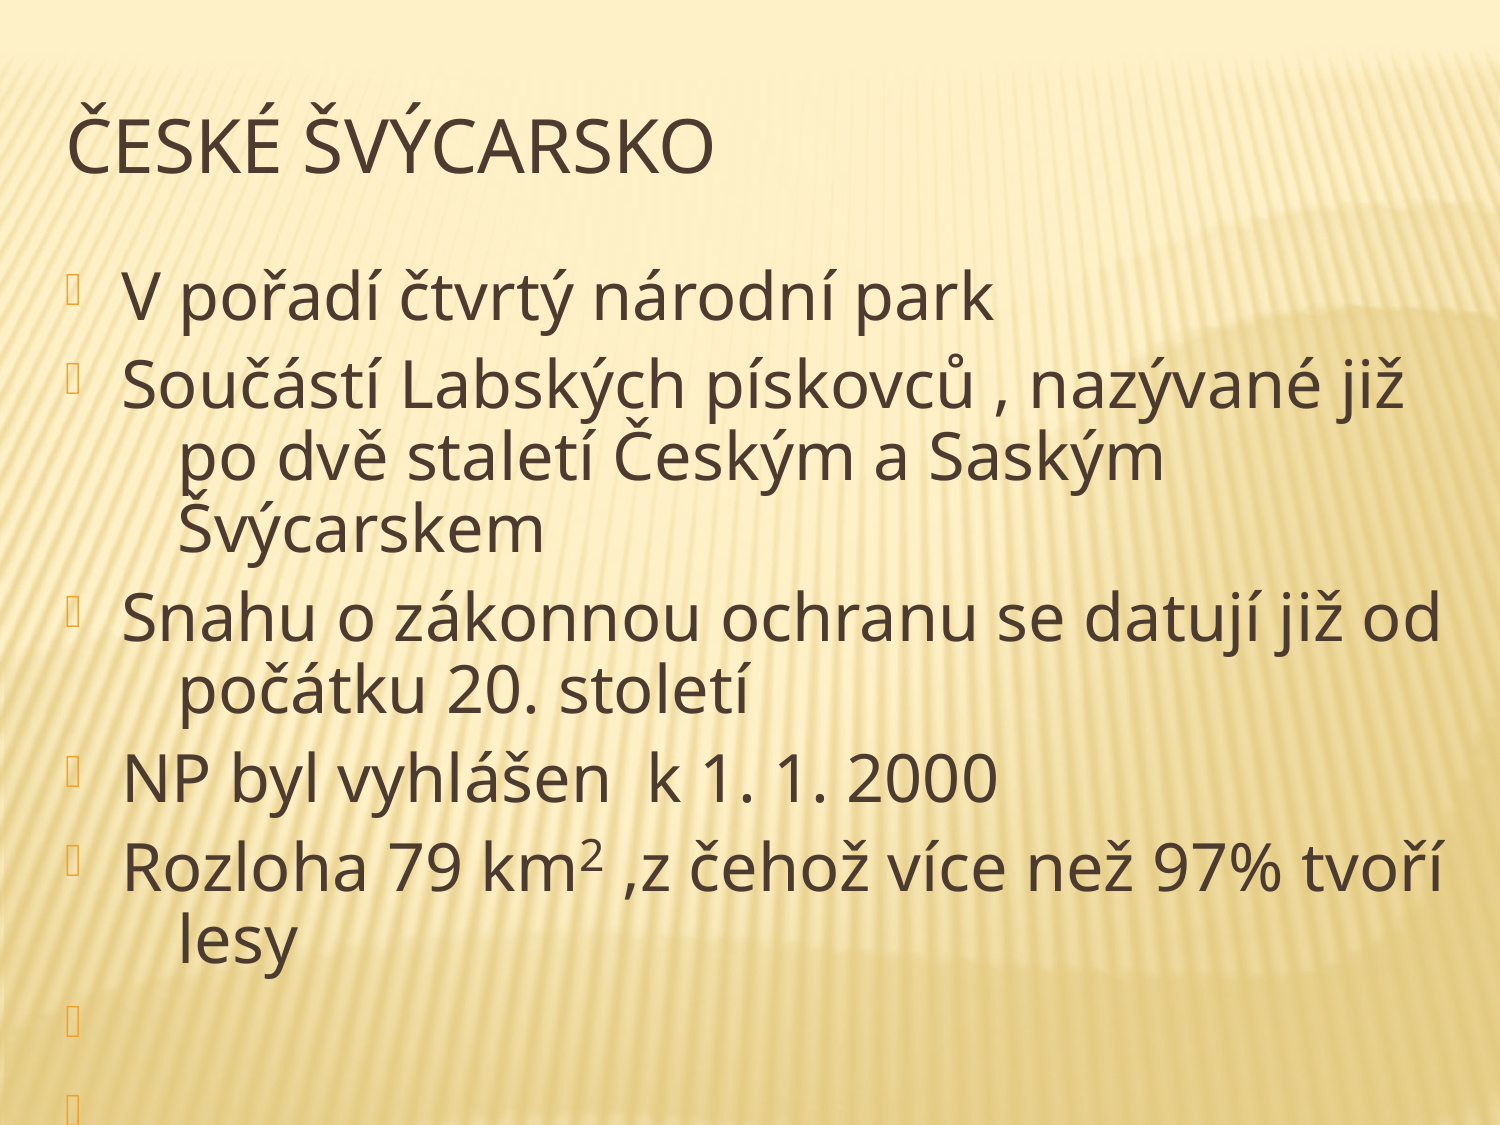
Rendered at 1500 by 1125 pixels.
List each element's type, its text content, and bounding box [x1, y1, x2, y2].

title České Švýcarsko [50, 75, 1476, 213]
list V pořadí čtvrtý národní park Součástí Labských pískovců , nazývané již po dvě staletí Českým a Saským Švýcarskem Snahu o zákonnou ochranu se datují již od počátku 20. století NP byl vyhlášen k 1. 1. 2000 Rozloha 79 km2 ,z čehož více než 97% tvoří lesy [50, 254, 1476, 998]
